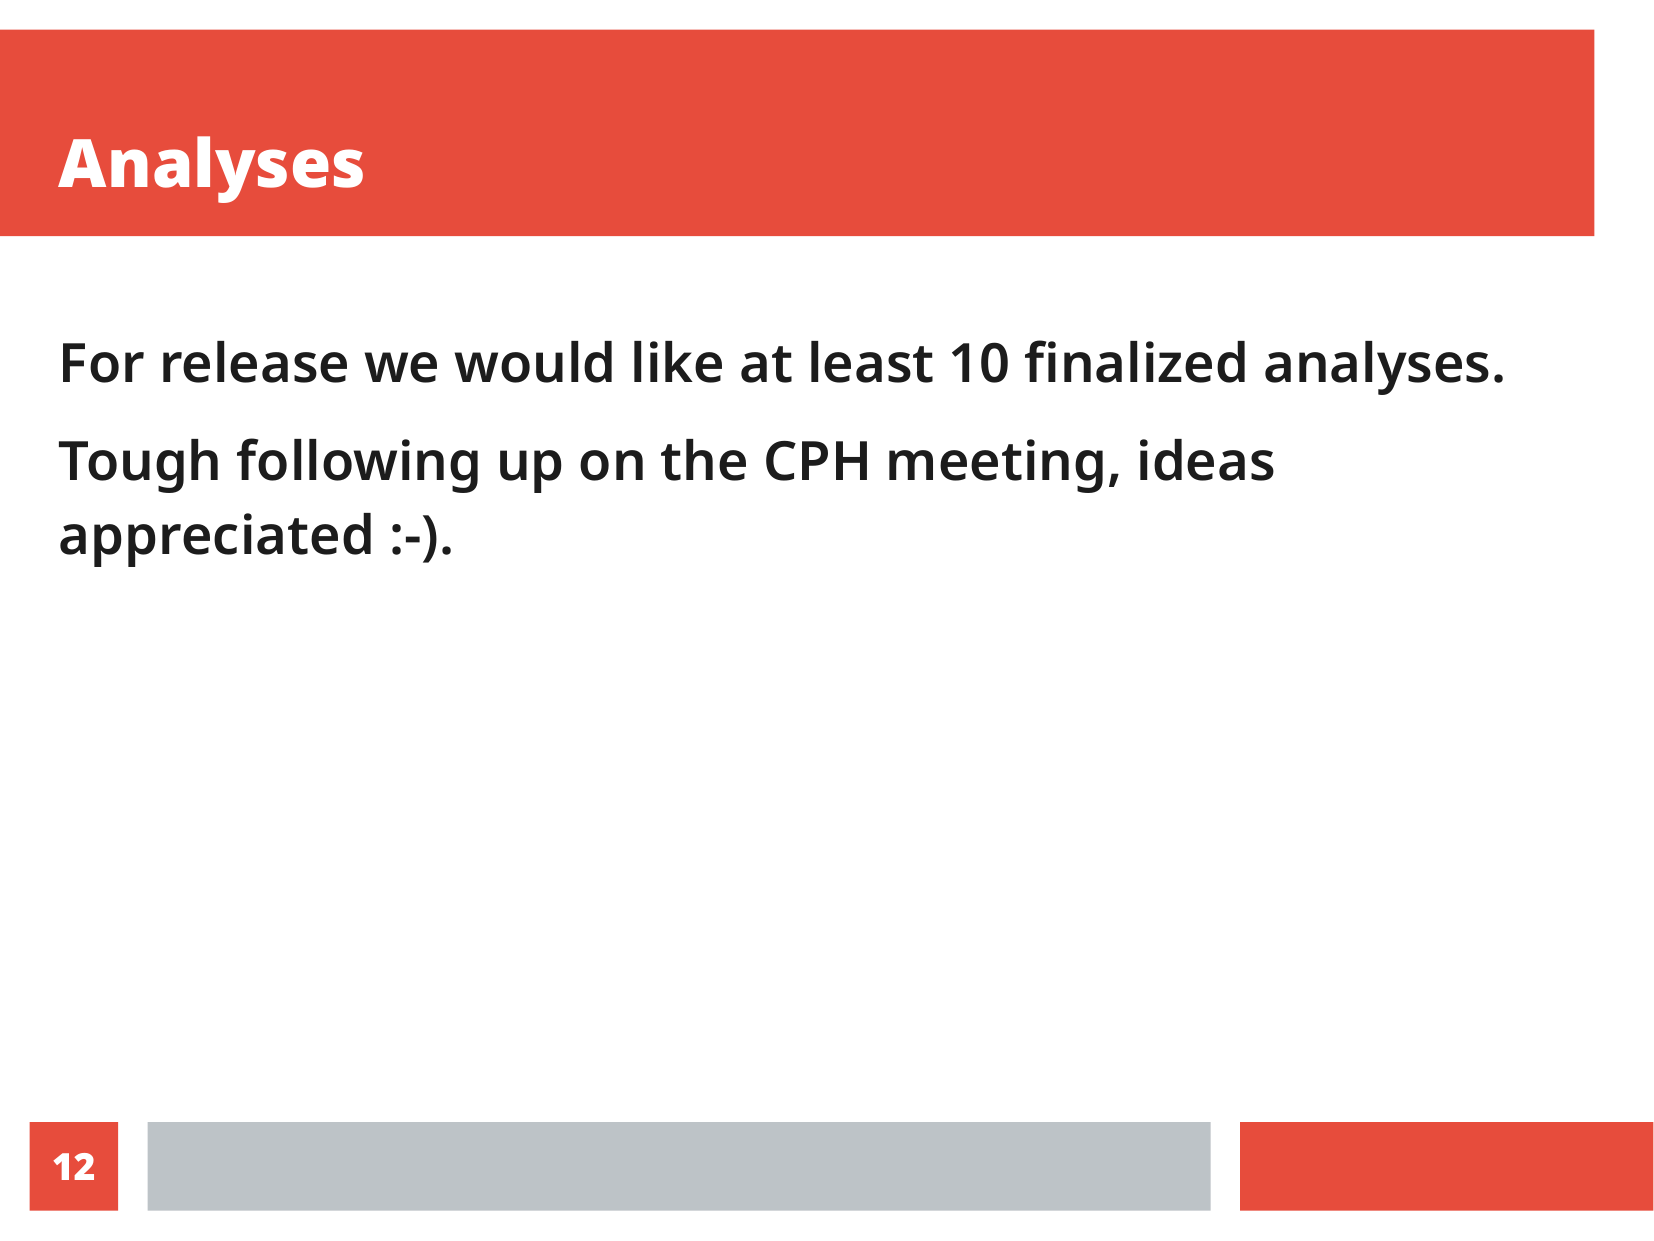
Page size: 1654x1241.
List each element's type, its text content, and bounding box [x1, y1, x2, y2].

list For release we would like at least 10 finalized analyses. Tough following up on the CPH meeting, ideas appreciated :-). [59, 324, 1565, 1093]
title Analyses [59, 59, 1595, 207]
